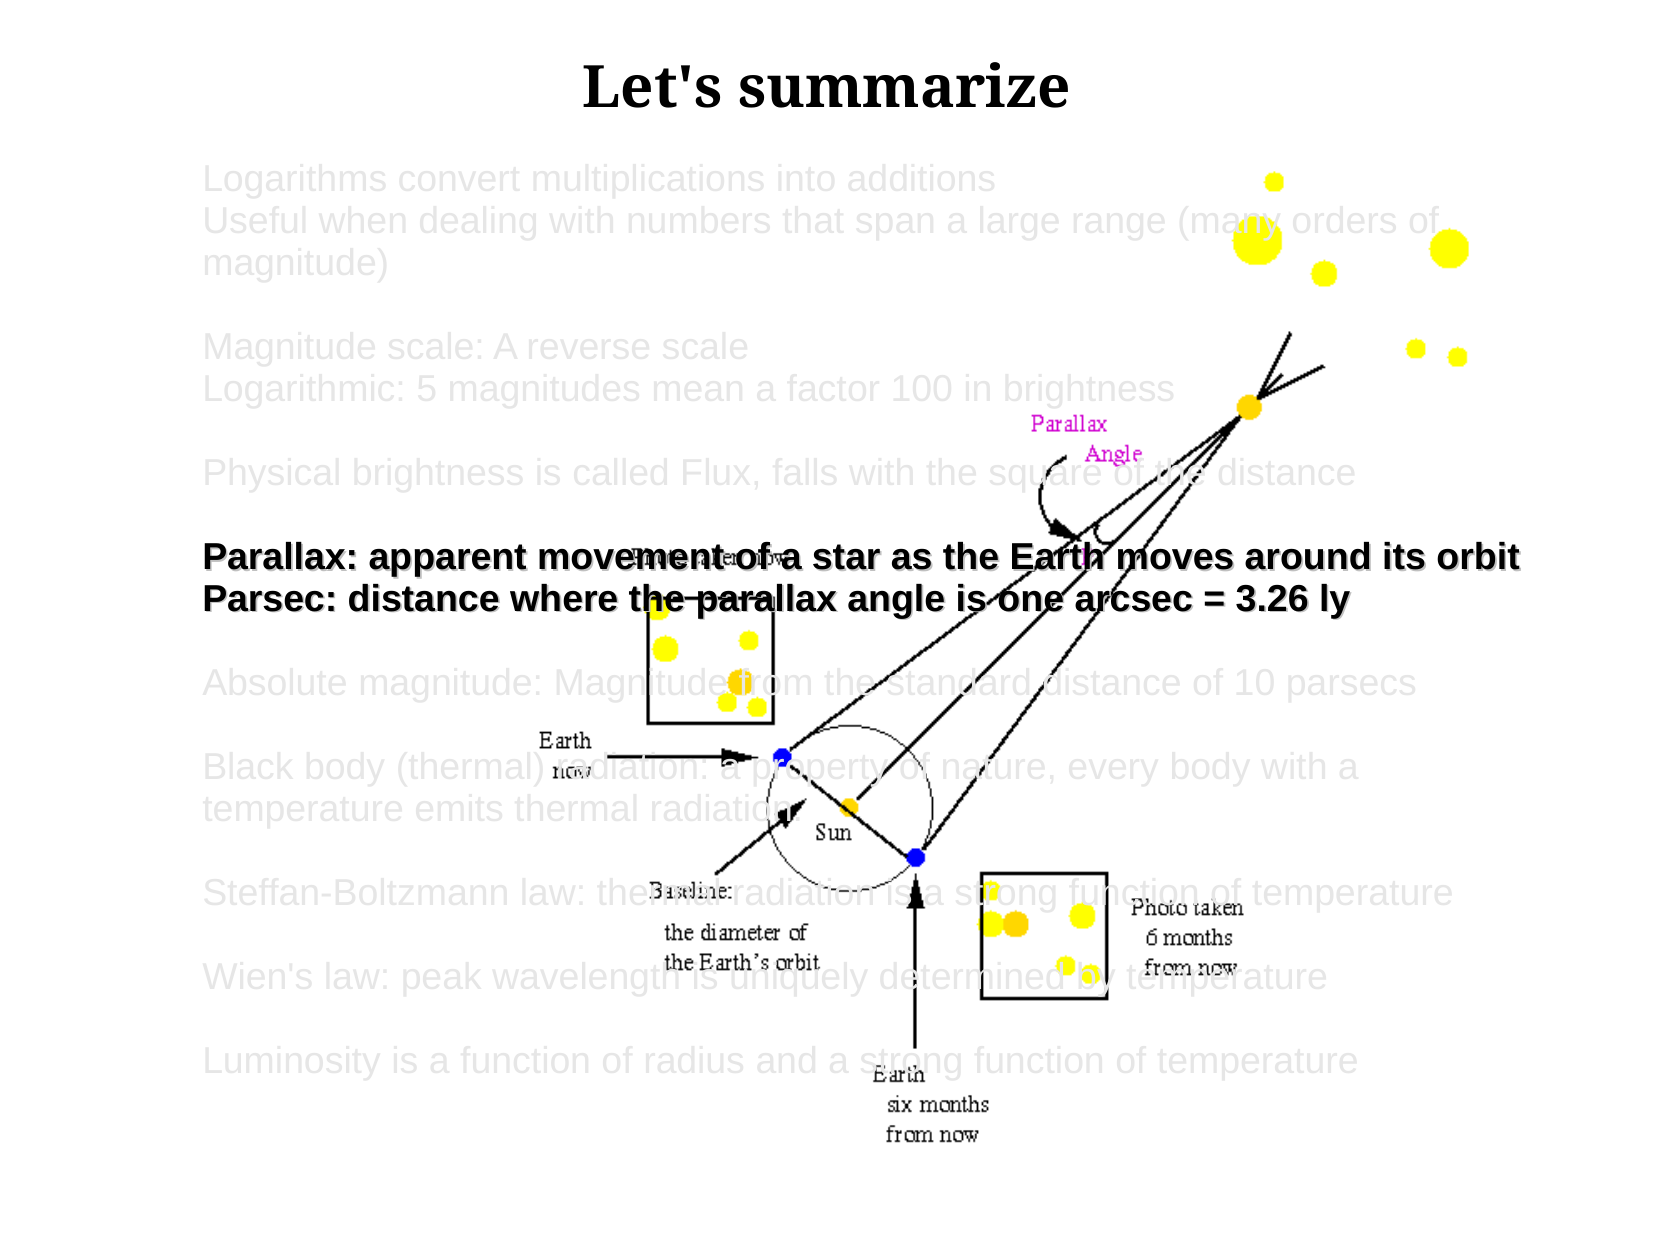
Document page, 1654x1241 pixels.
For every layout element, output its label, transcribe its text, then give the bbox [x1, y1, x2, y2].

text_box Let's summarize [0, 37, 1654, 129]
text_box Logarithms convert multiplications into additions Useful when dealing with numbers that span a large range (many orders of magnitude) Magnitude scale: A reverse scale Logarithmic: 5 magnitudes mean a factor 100 in brightness Physical brightness is called Flux, falls with the square of the distance Parallax: apparent movement of a star as the Earth moves around its orbit Parsec: distance where the parallax angle is one arcsec = 3.26 ly Absolute magnitude: Magnitude from the standard distance of 10 parsecs Black body (thermal) radiation: a property of nature, every body with a temperature emits thermal radiation. Steffan-Boltzmann law: thermal radiation is a strong function of temperature Wien's law: peak wavelength is uniquely determined by temperature Luminosity is a function of radius and a strong function of temperature [187, 150, 1538, 1241]
